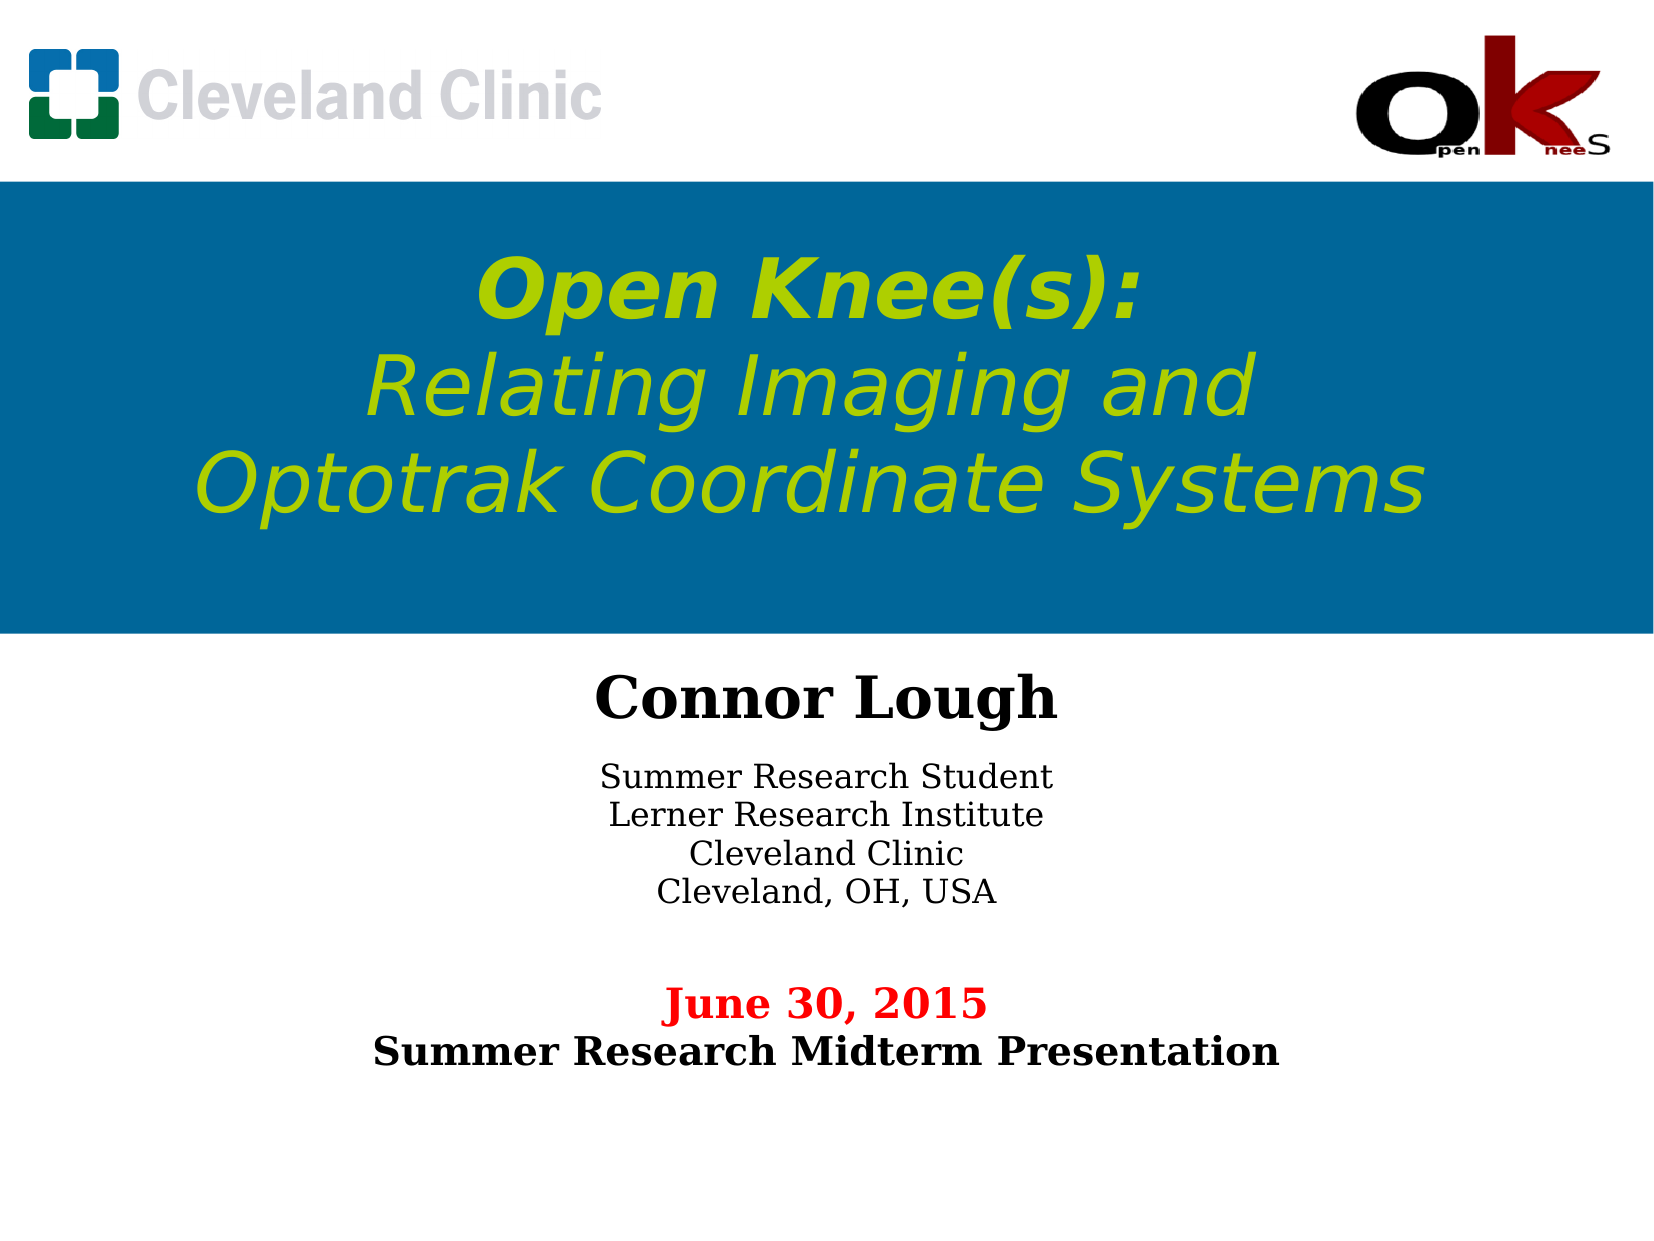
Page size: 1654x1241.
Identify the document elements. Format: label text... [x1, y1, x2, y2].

picture [1350, 29, 1621, 163]
text_box [0, 181, 1654, 634]
text_box Summer Research Student Lerner Research Institute Cleveland Clinic Cleveland, OH, USA [584, 750, 1069, 991]
text_box Connor Lough [579, 655, 1074, 764]
picture [29, 49, 601, 139]
text_box June 30, 2015 Summer Research Midterm Presentation [357, 945, 1296, 1109]
text_box Open Knee(s): Relating Imaging and Optotrak Coordinate Systems [165, 234, 1474, 541]
